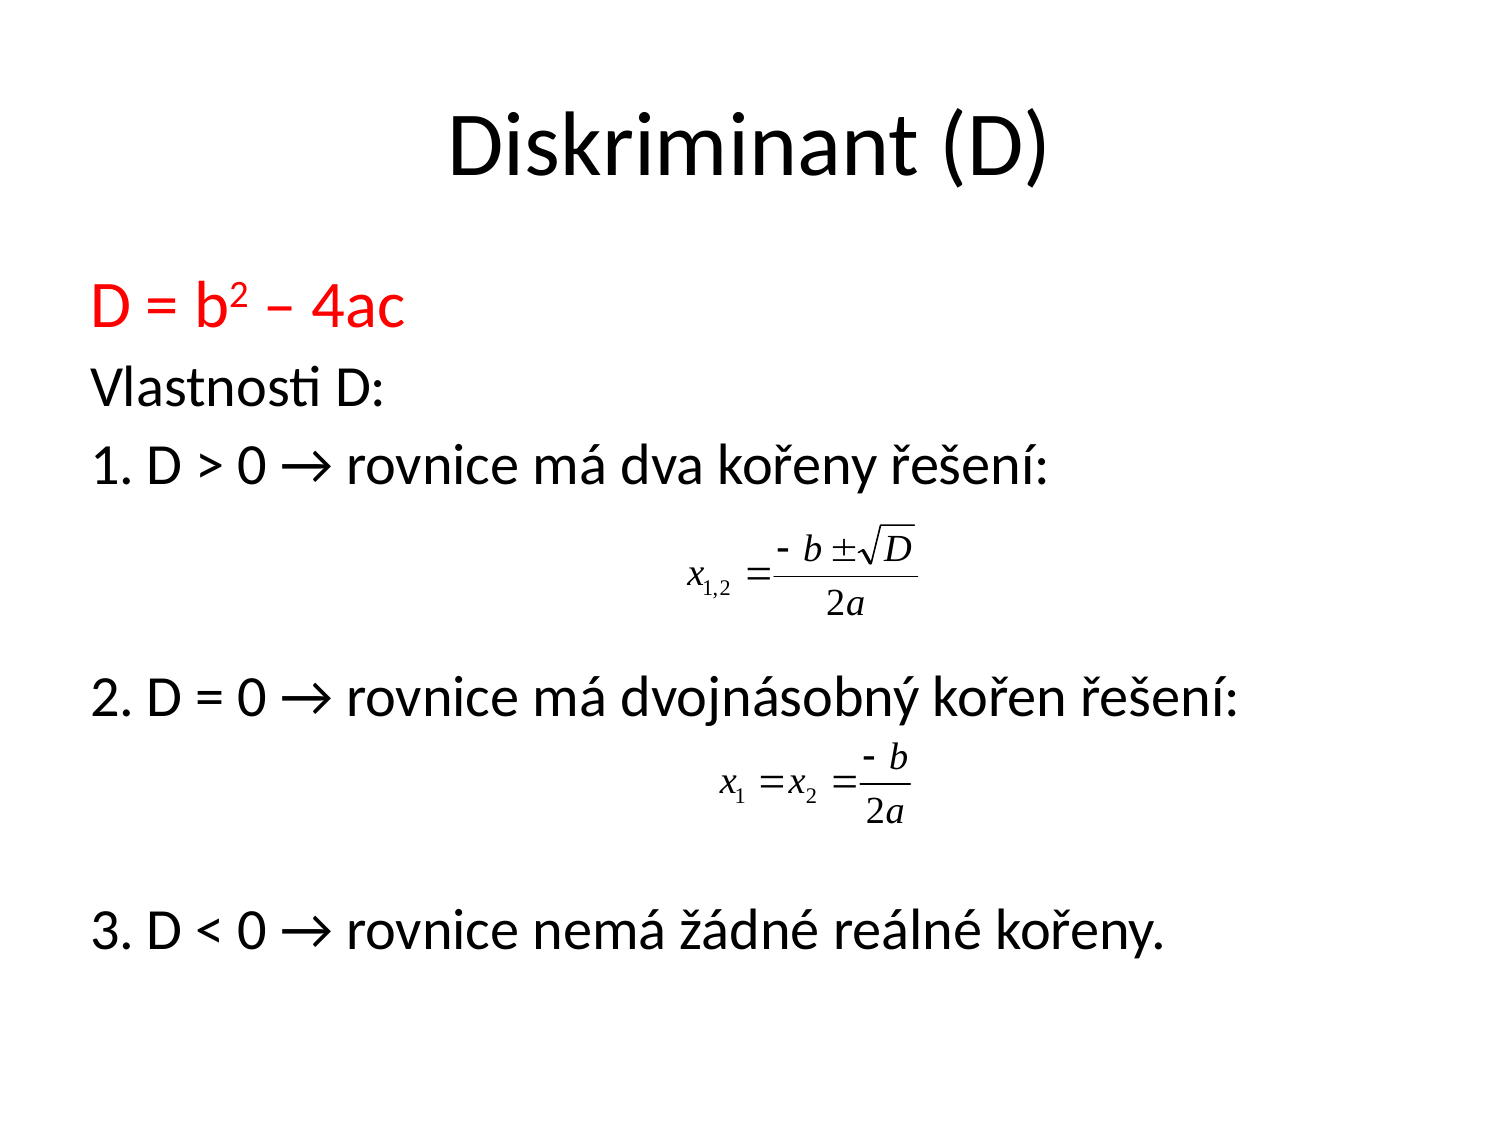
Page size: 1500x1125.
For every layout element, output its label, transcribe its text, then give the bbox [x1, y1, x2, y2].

chart [712, 733, 917, 833]
chart [679, 515, 926, 625]
list D = b2 – 4ac Vlastnosti D: D > 0 → rovnice má dva kořeny řešení: D = 0 → rovnice má dvojnásobný kořen řešení: D < 0 → rovnice nemá žádné reálné kořeny. [75, 262, 1426, 1125]
title Diskriminant (D) [75, 45, 1426, 233]
